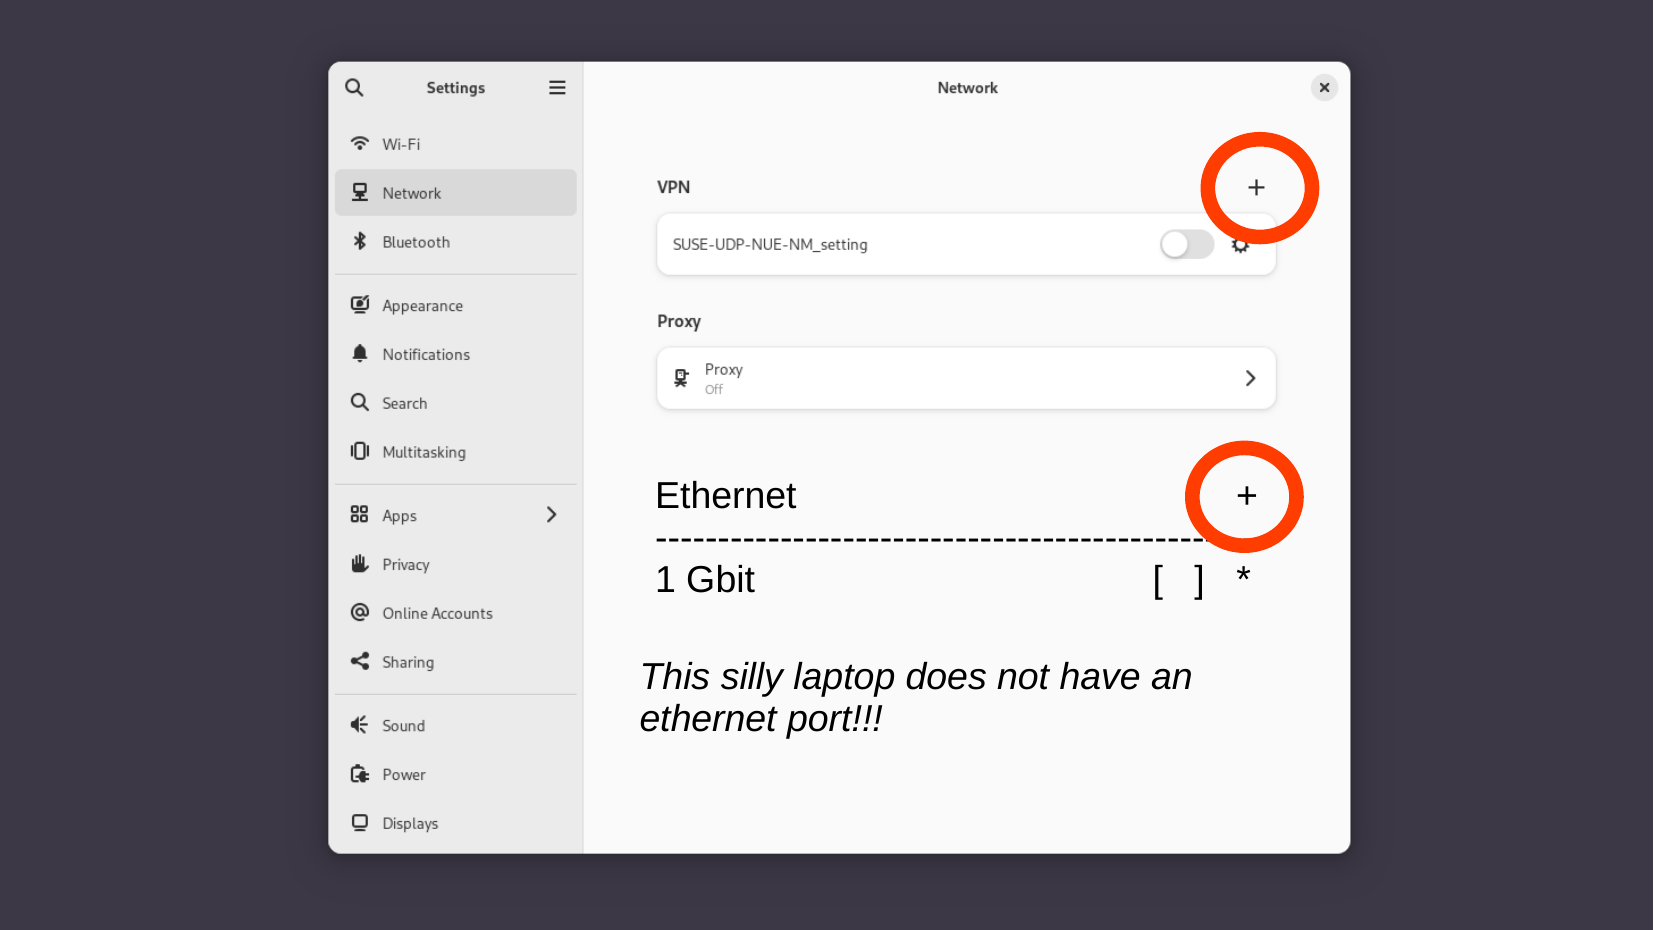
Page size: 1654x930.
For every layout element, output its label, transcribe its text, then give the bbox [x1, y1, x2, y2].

text_box Ethernet + -------------------------------------------------- 1 Gbit [ ] * [640, 467, 1306, 648]
text_box This silly laptop does not have an ethernet port!!! [624, 648, 1326, 834]
text_box Ethernet + -------------------------------------------------- 1 Gbit [ ] * [1200, 467, 1289, 538]
picture [259, 0, 1420, 930]
